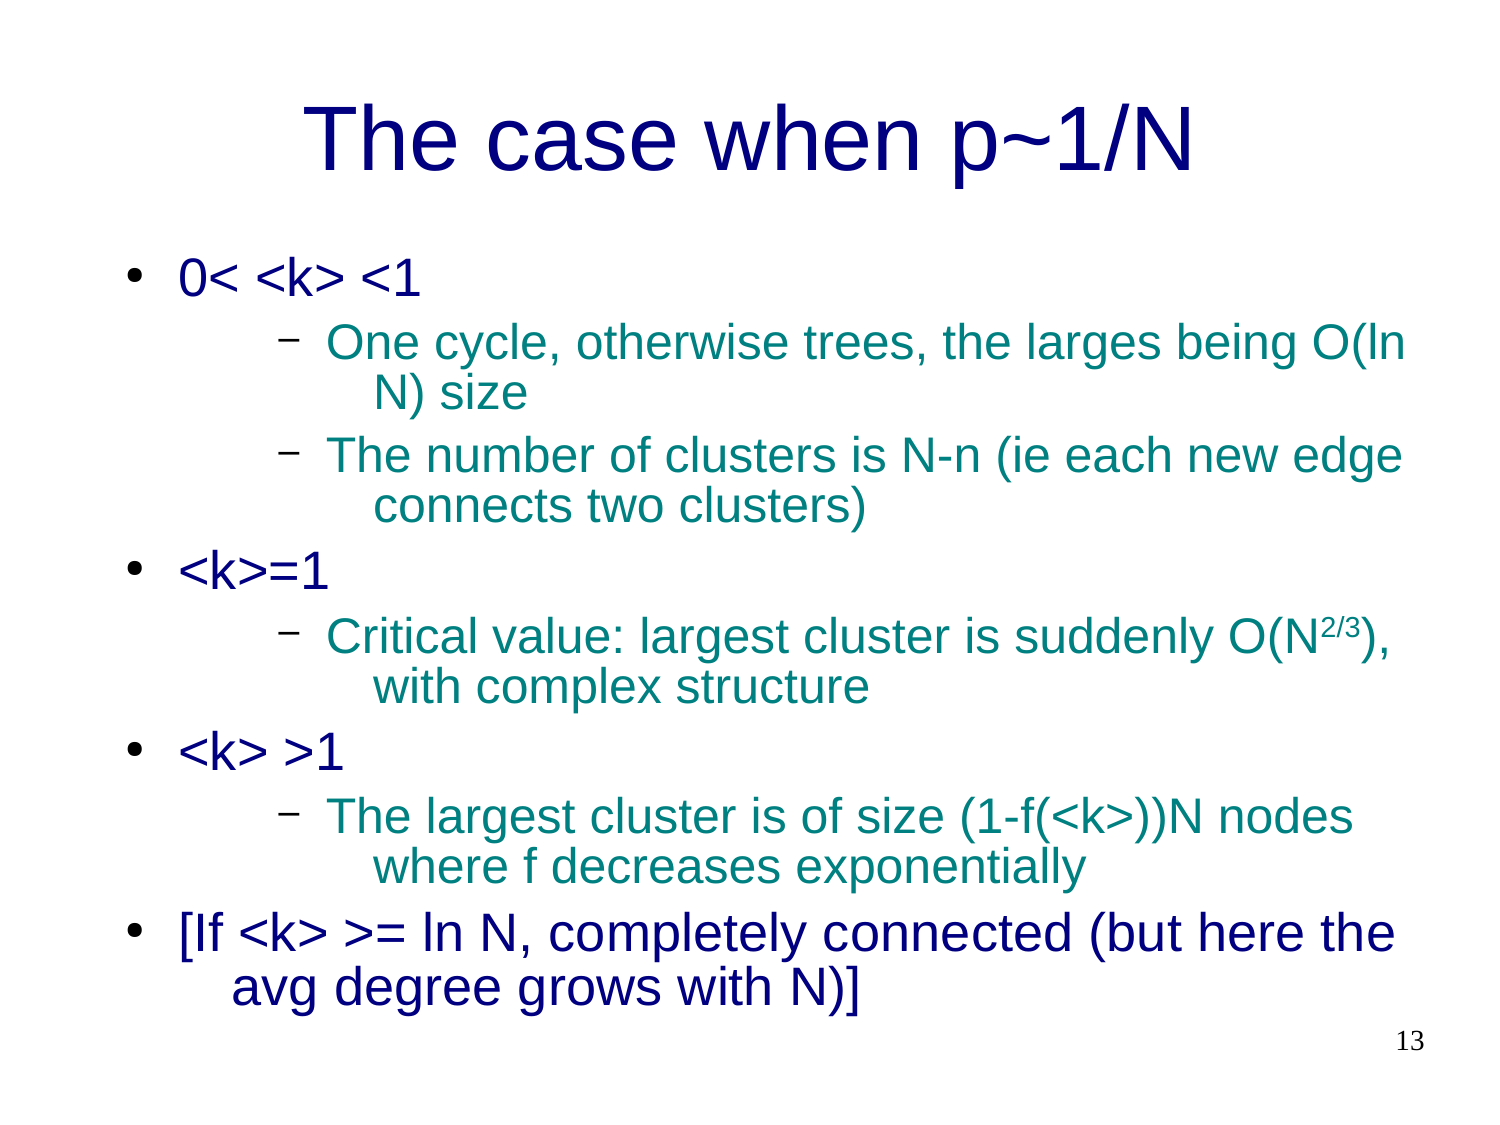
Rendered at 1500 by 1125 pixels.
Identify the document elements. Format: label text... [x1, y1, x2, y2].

title The case when p~1/N [74, 44, 1425, 233]
list 0< <k> <1 One cycle, otherwise trees, the larges being O(ln N) size The number of clusters is N-n (ie each new edge connects two clusters) <k>=1 Critical value: largest cluster is suddenly O(N2/3), with complex structure <k> >1 The largest cluster is of size (1-f(<k>))N nodes where f decreases exponentially [If <k> >= ln N, completely connected (but here the avg degree grows with N)] [74, 241, 1425, 1028]
